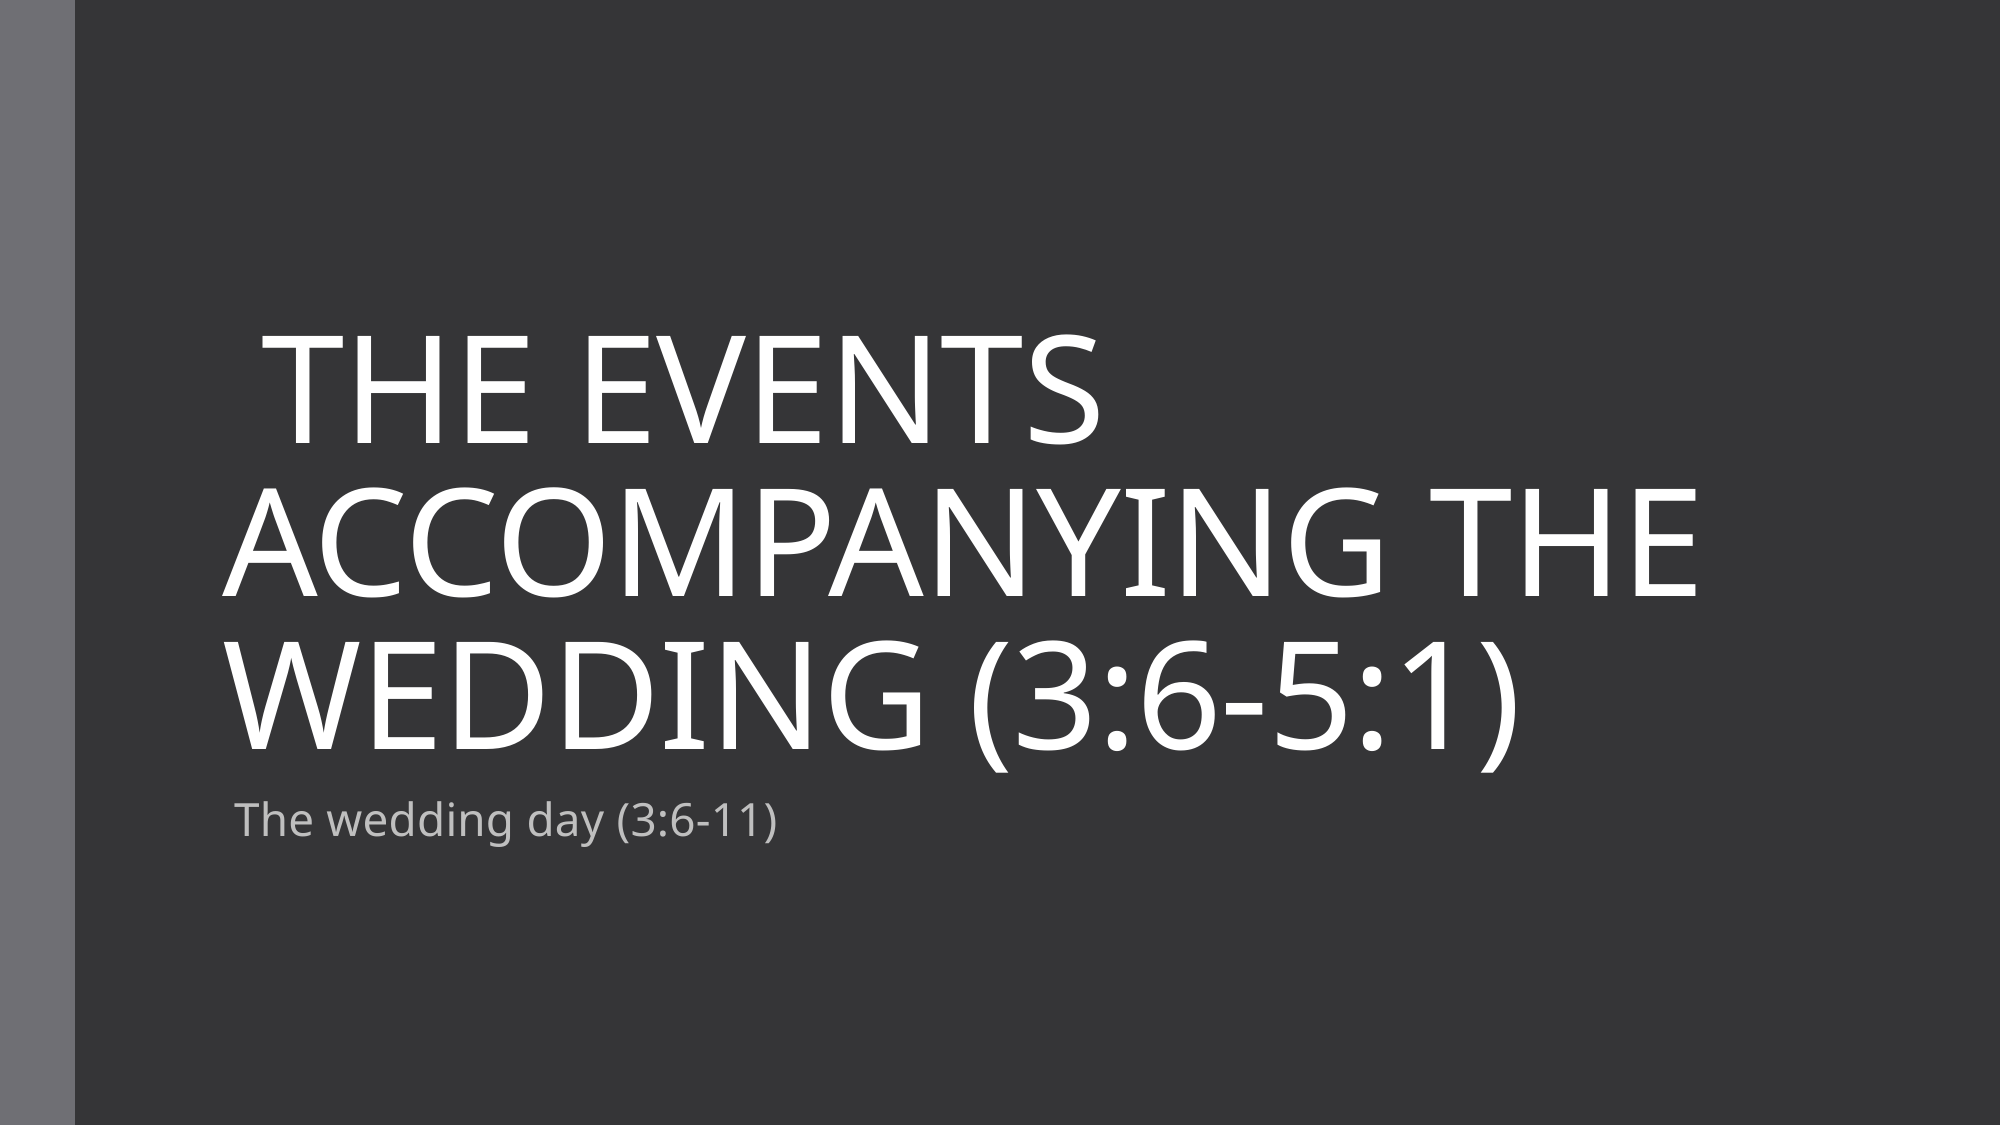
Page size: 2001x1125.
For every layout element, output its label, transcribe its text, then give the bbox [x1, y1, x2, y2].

title THE EVENTS ACCOMPANYING THE WEDDING (3:6-5:1) [206, 124, 1752, 787]
subtitle The wedding day (3:6-11) [206, 787, 1752, 1066]
